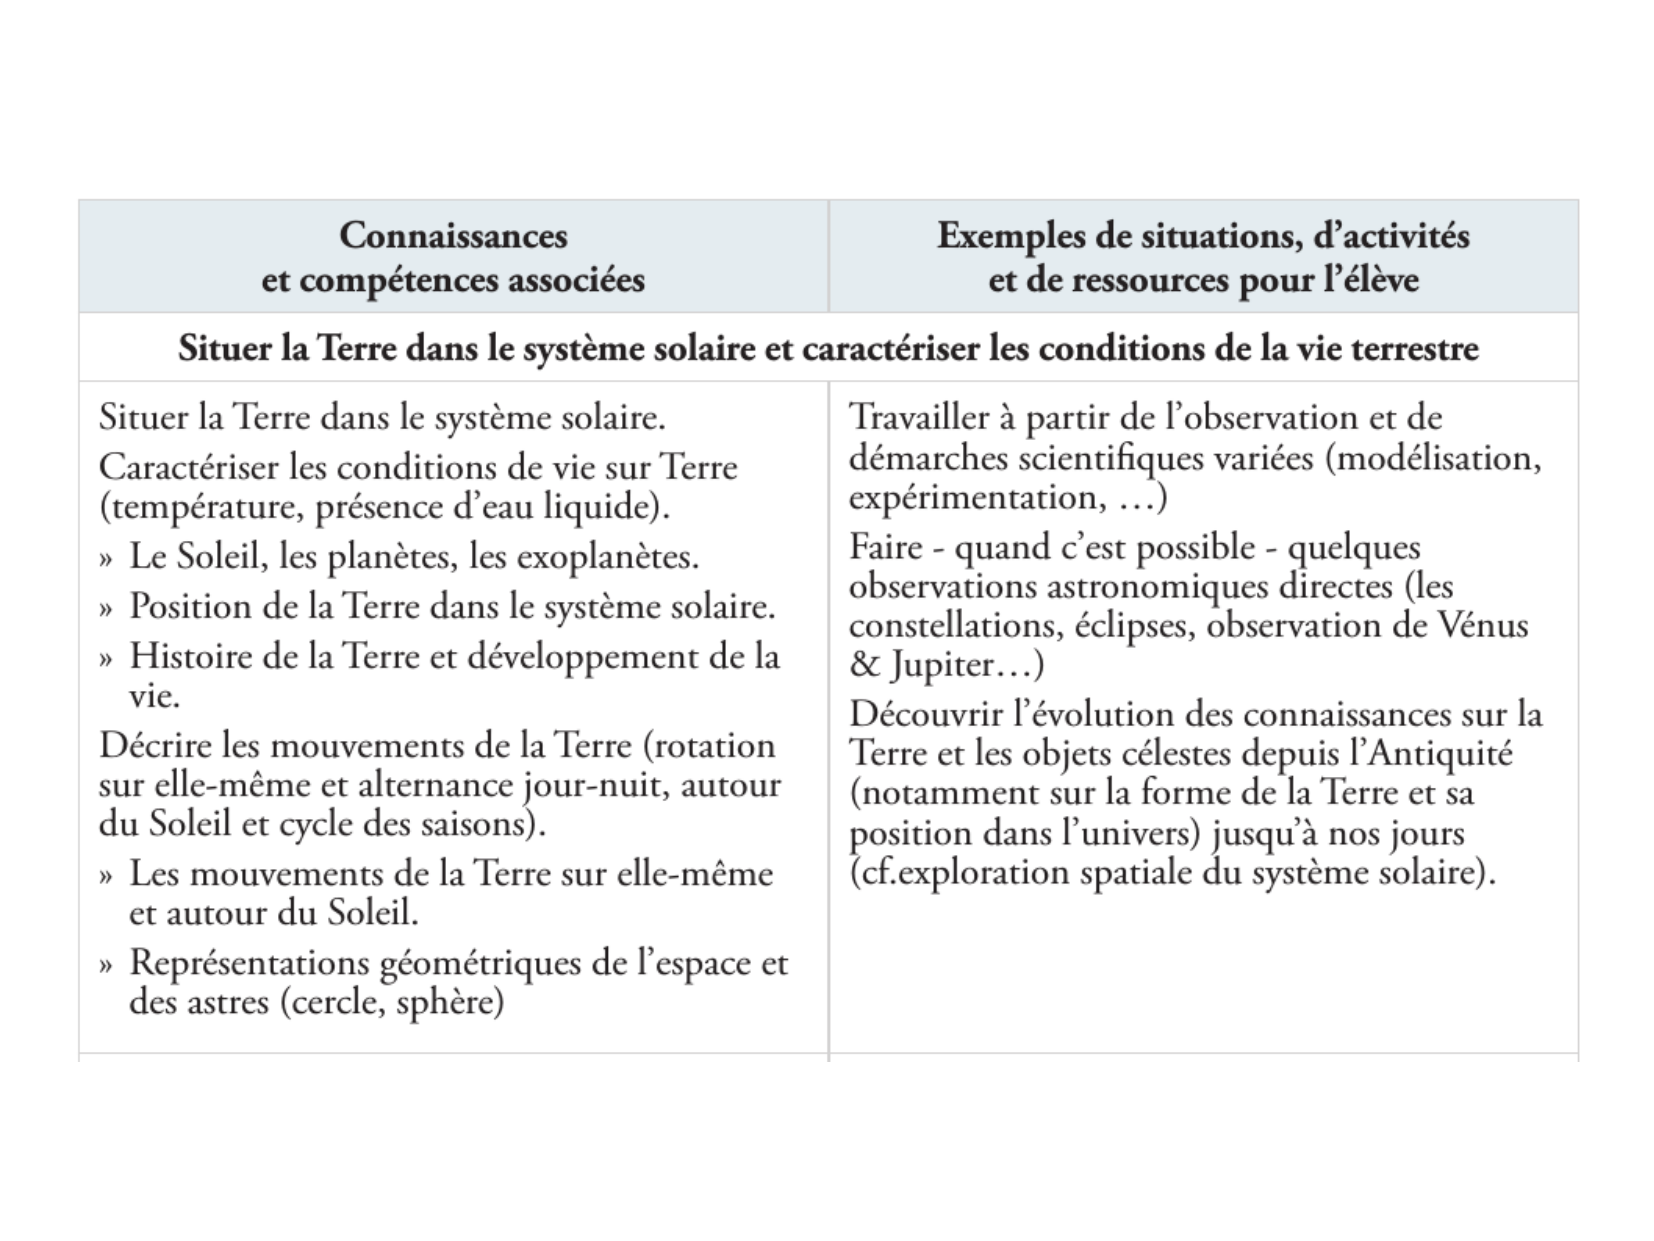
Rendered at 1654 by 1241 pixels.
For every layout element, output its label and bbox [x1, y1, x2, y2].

picture [55, 179, 1600, 1062]
